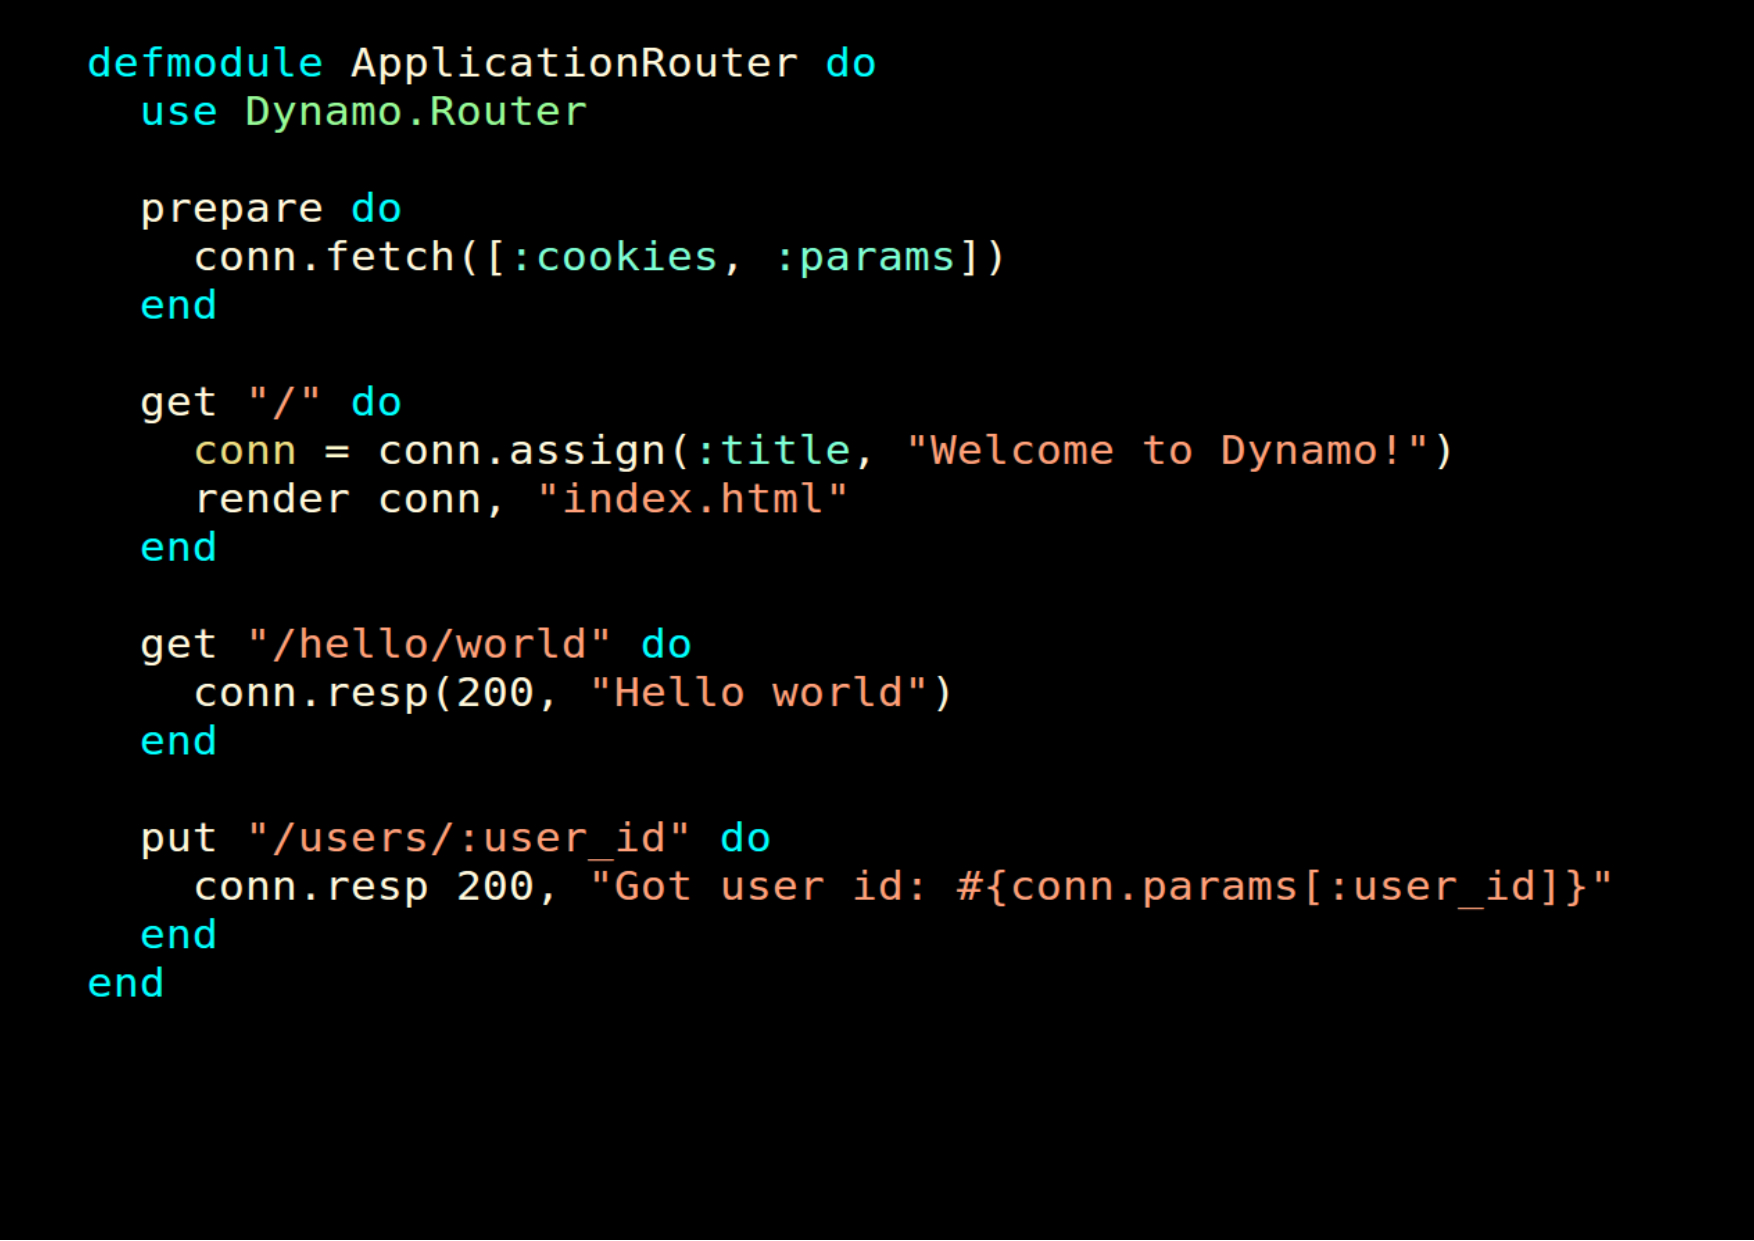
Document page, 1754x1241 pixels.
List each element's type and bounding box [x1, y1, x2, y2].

picture [87, 40, 1698, 1019]
